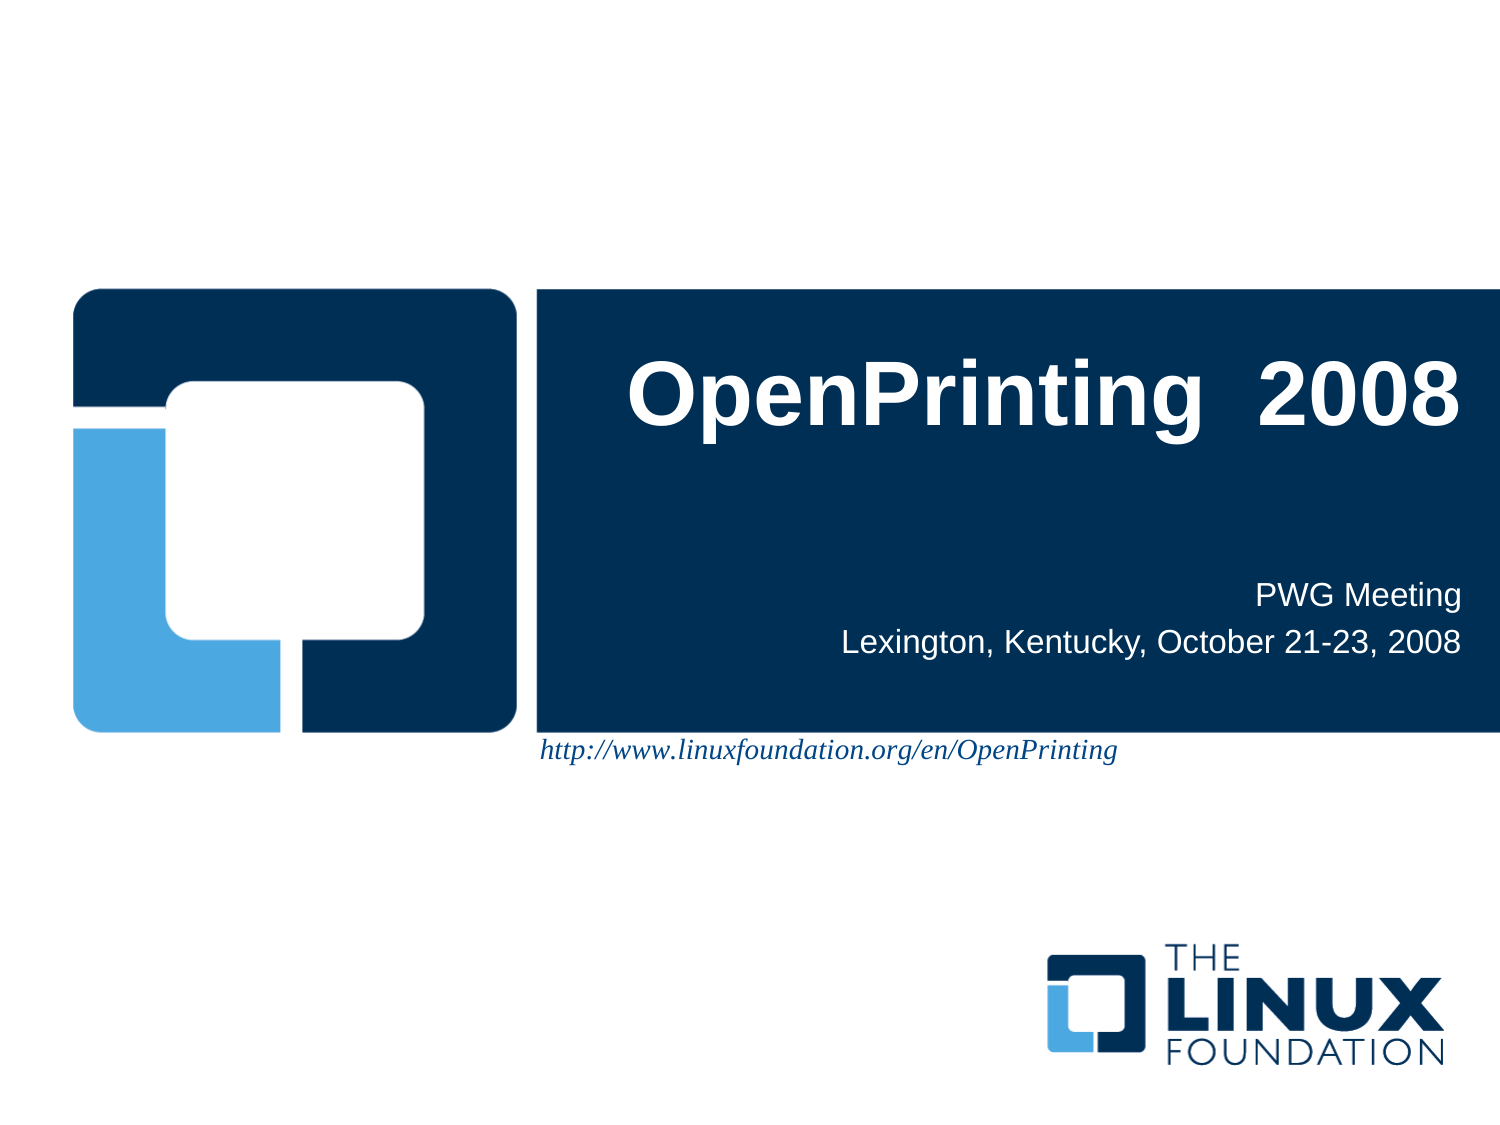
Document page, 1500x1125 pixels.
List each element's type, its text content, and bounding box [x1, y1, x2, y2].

subtitle PWG Meeting Lexington, Kentucky, October 21-23, 2008 [599, 544, 1463, 696]
title OpenPrinting 2008 [599, 319, 1463, 533]
picture [0, 0, 1500, 1125]
text_box http://www.linuxfoundation.org/en/OpenPrinting [525, 726, 1163, 798]
